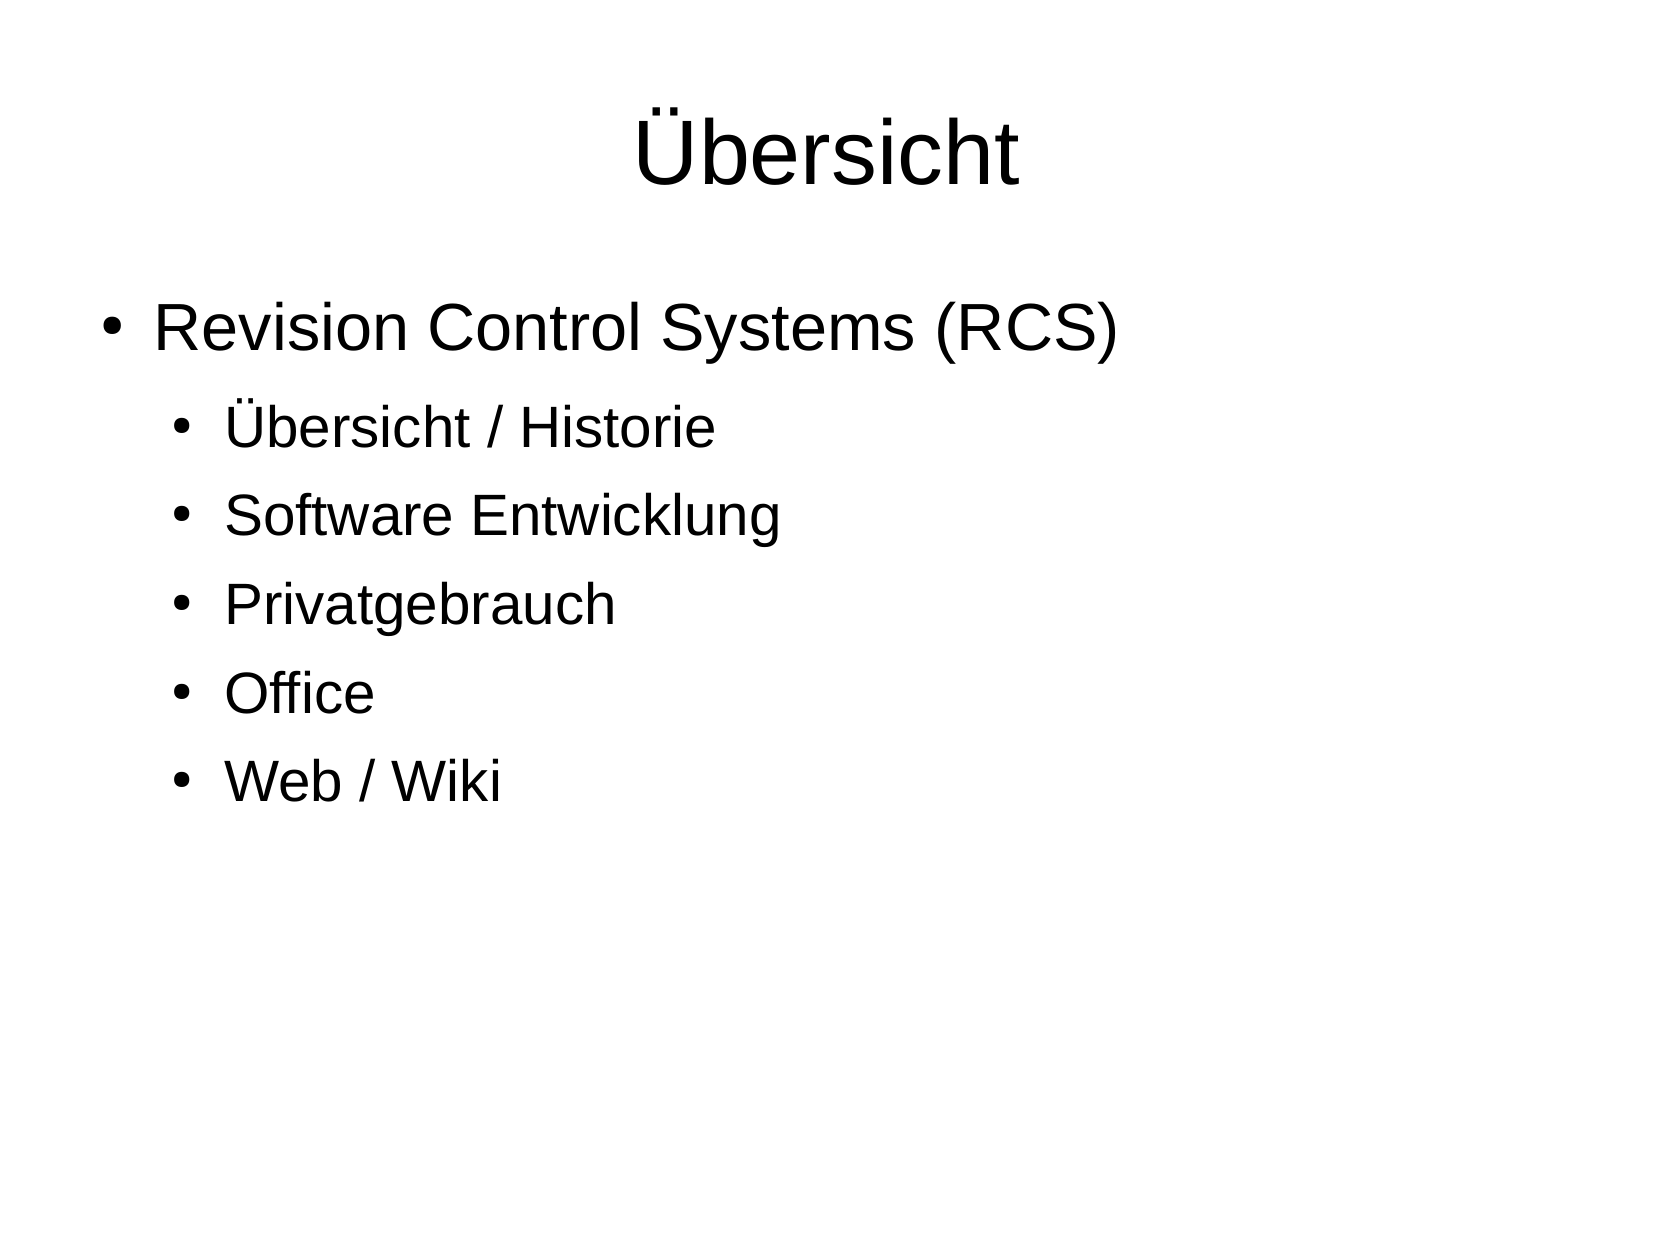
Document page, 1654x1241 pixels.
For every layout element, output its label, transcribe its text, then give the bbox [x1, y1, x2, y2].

list Revision Control Systems (RCS) Übersicht / Historie Software Entwicklung Privatgebrauch Office Web / Wiki [82, 290, 1571, 1094]
title Übersicht [82, 56, 1571, 250]
